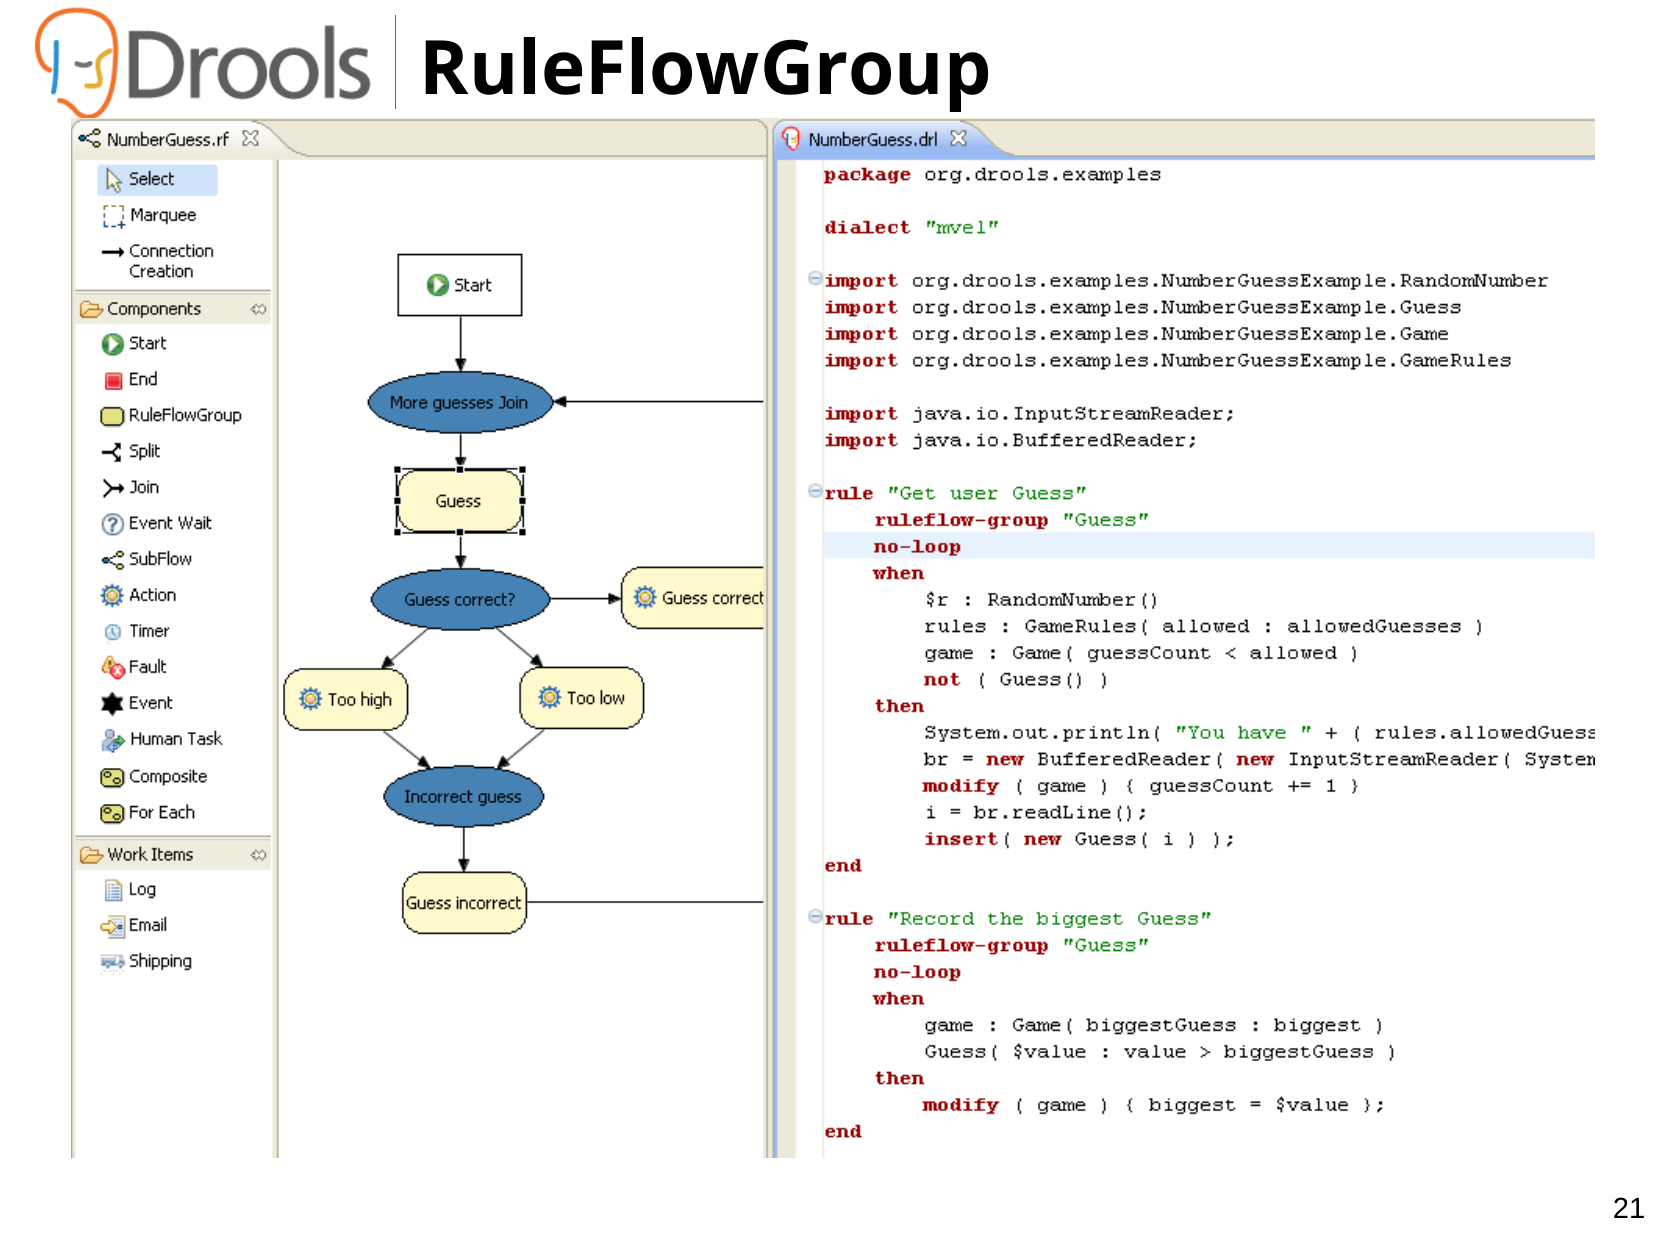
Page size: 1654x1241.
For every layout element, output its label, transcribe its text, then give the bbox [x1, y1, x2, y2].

picture [29, 0, 1595, 1158]
title RuleFlowGroup [419, 6, 1630, 125]
